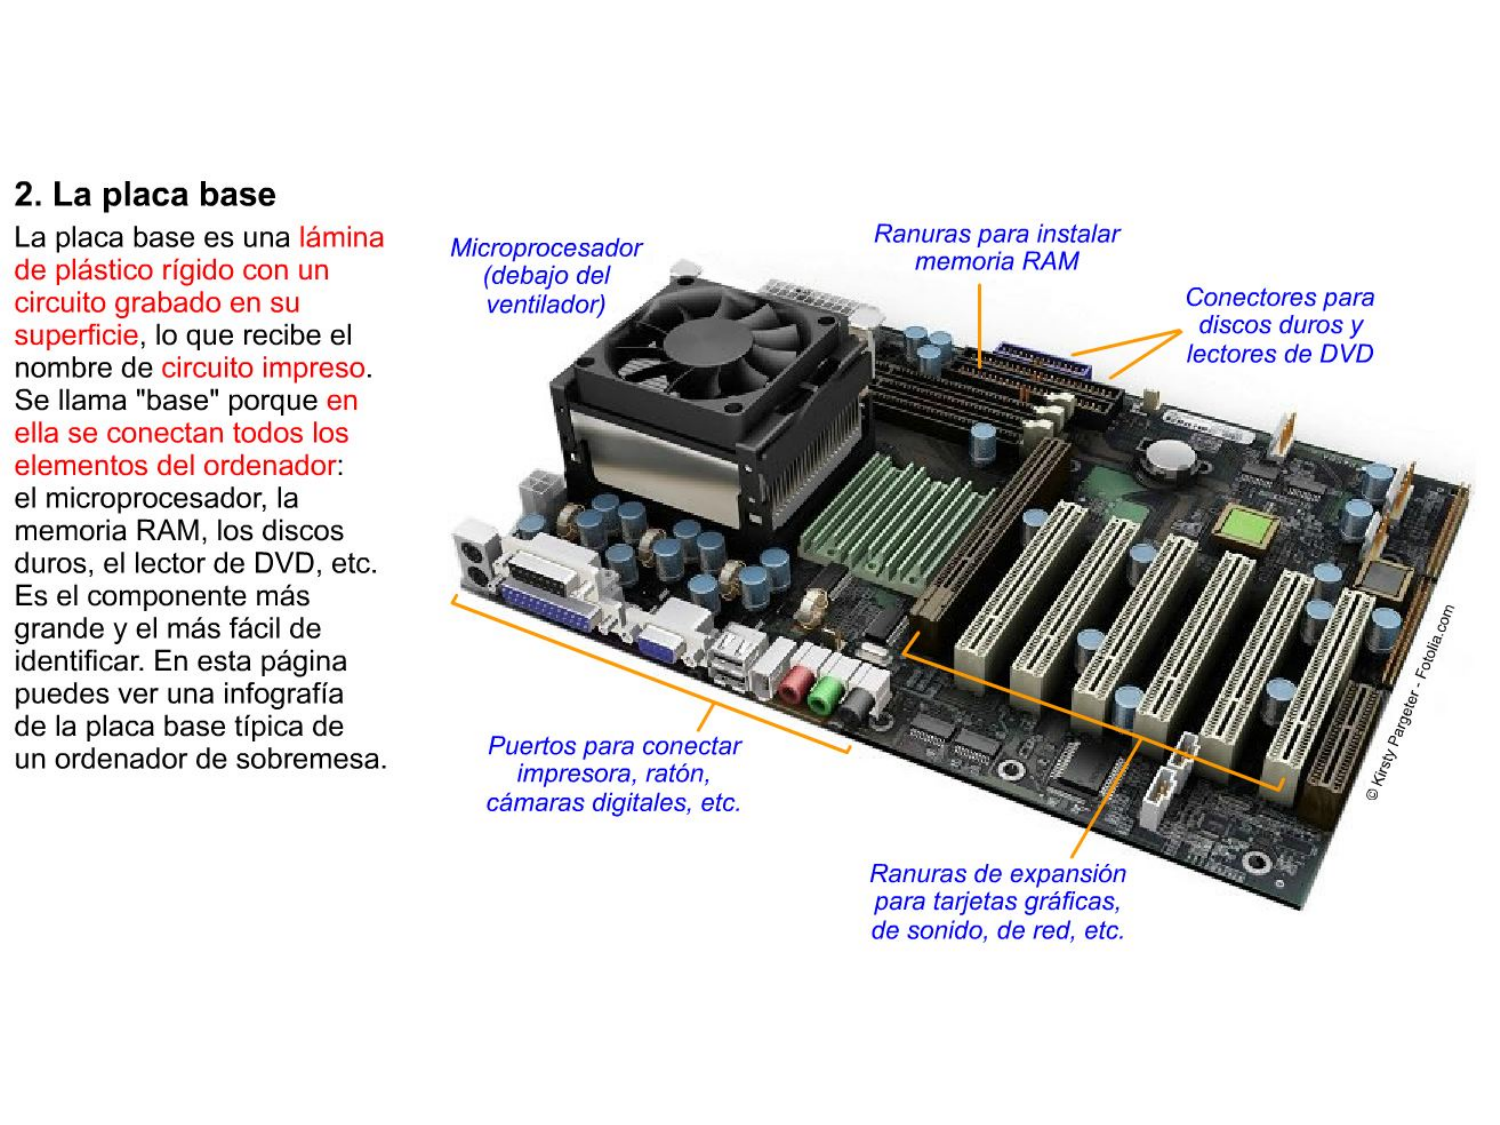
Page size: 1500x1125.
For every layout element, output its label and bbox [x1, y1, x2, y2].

picture [0, 164, 1500, 960]
